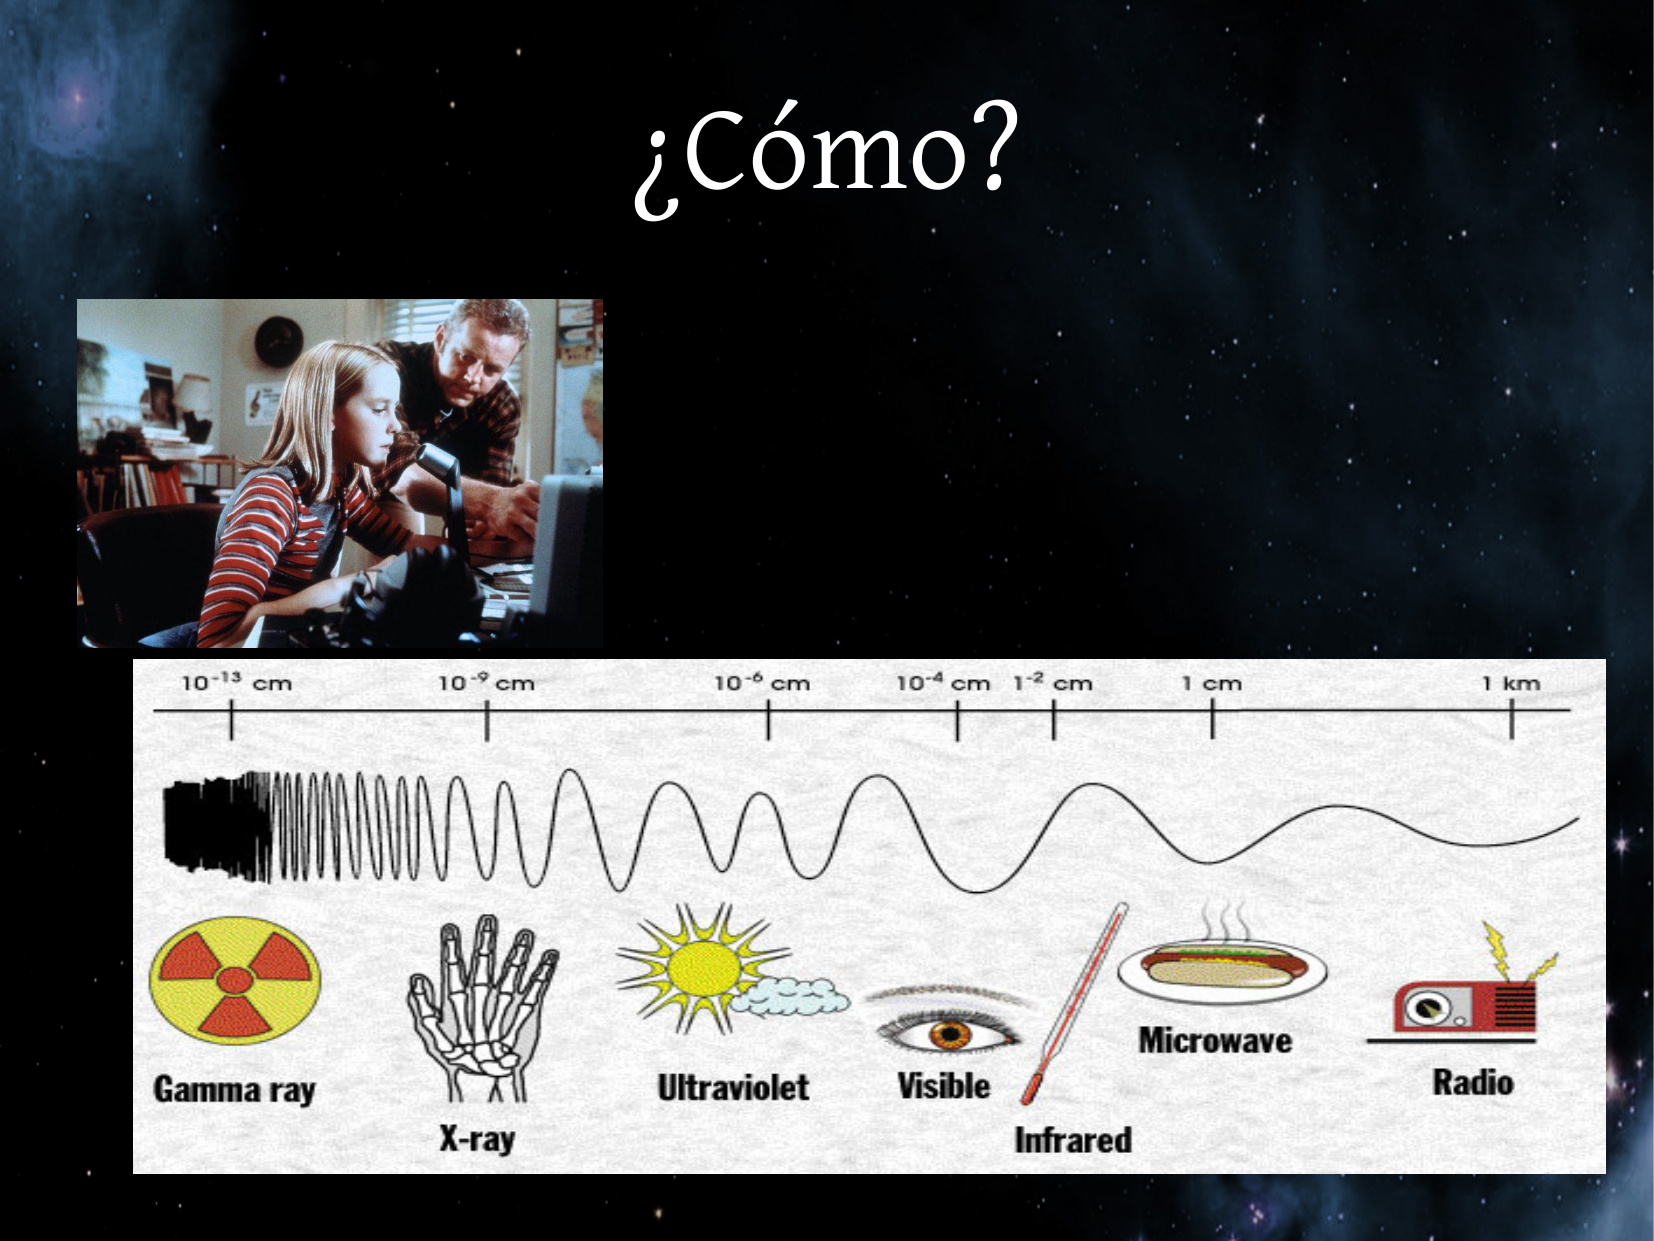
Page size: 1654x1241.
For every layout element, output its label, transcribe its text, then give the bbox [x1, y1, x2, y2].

picture [0, 0, 1654, 1241]
title ¿Cómo? [82, 49, 1571, 257]
